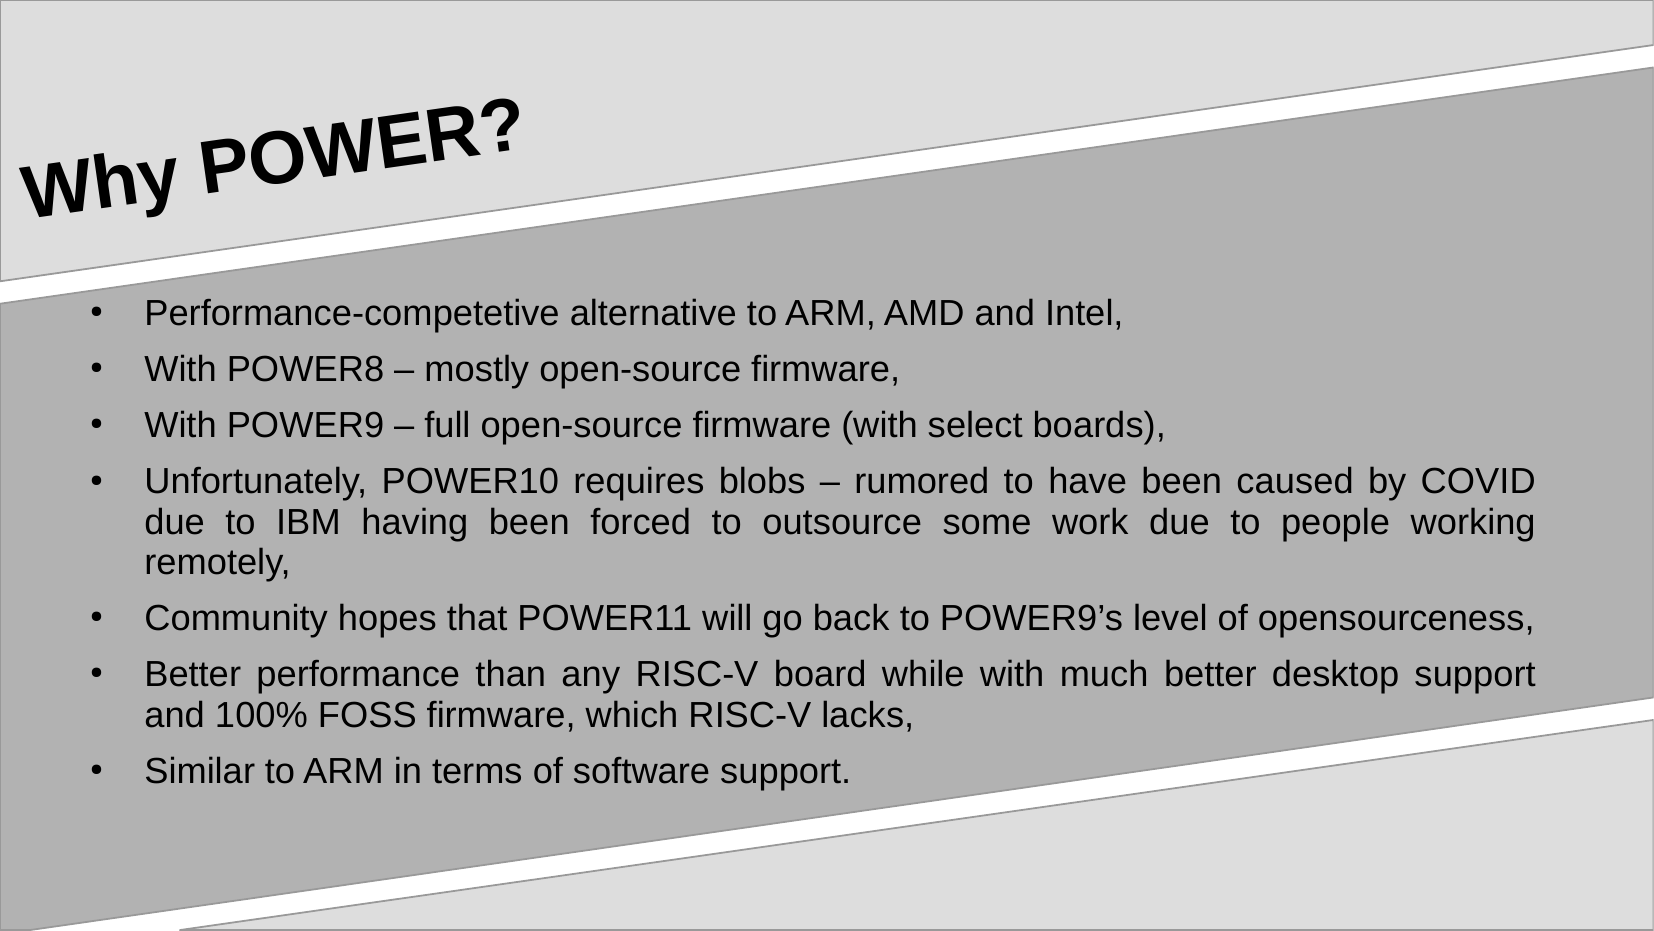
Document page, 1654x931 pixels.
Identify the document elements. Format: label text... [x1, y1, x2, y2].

list Performance-competetive alternative to ARM, AMD and Intel, With POWER8 – mostly open-source firmware, With POWER9 – full open-source firmware (with select boards), Unfortunately, POWER10 requires blobs – rumored to have been caused by COVID due to IBM having been forced to outsource some work due to people working remotely, Community hopes that POWER11 will go back to POWER9’s level of opensourceness, Better performance than any RISC-V board while with much better desktop support and 100% FOSS firmware, which RISC-V lacks, Similar to ARM in terms of software support. [82, 292, 1538, 833]
title Why POWER? [11, 0, 1496, 272]
